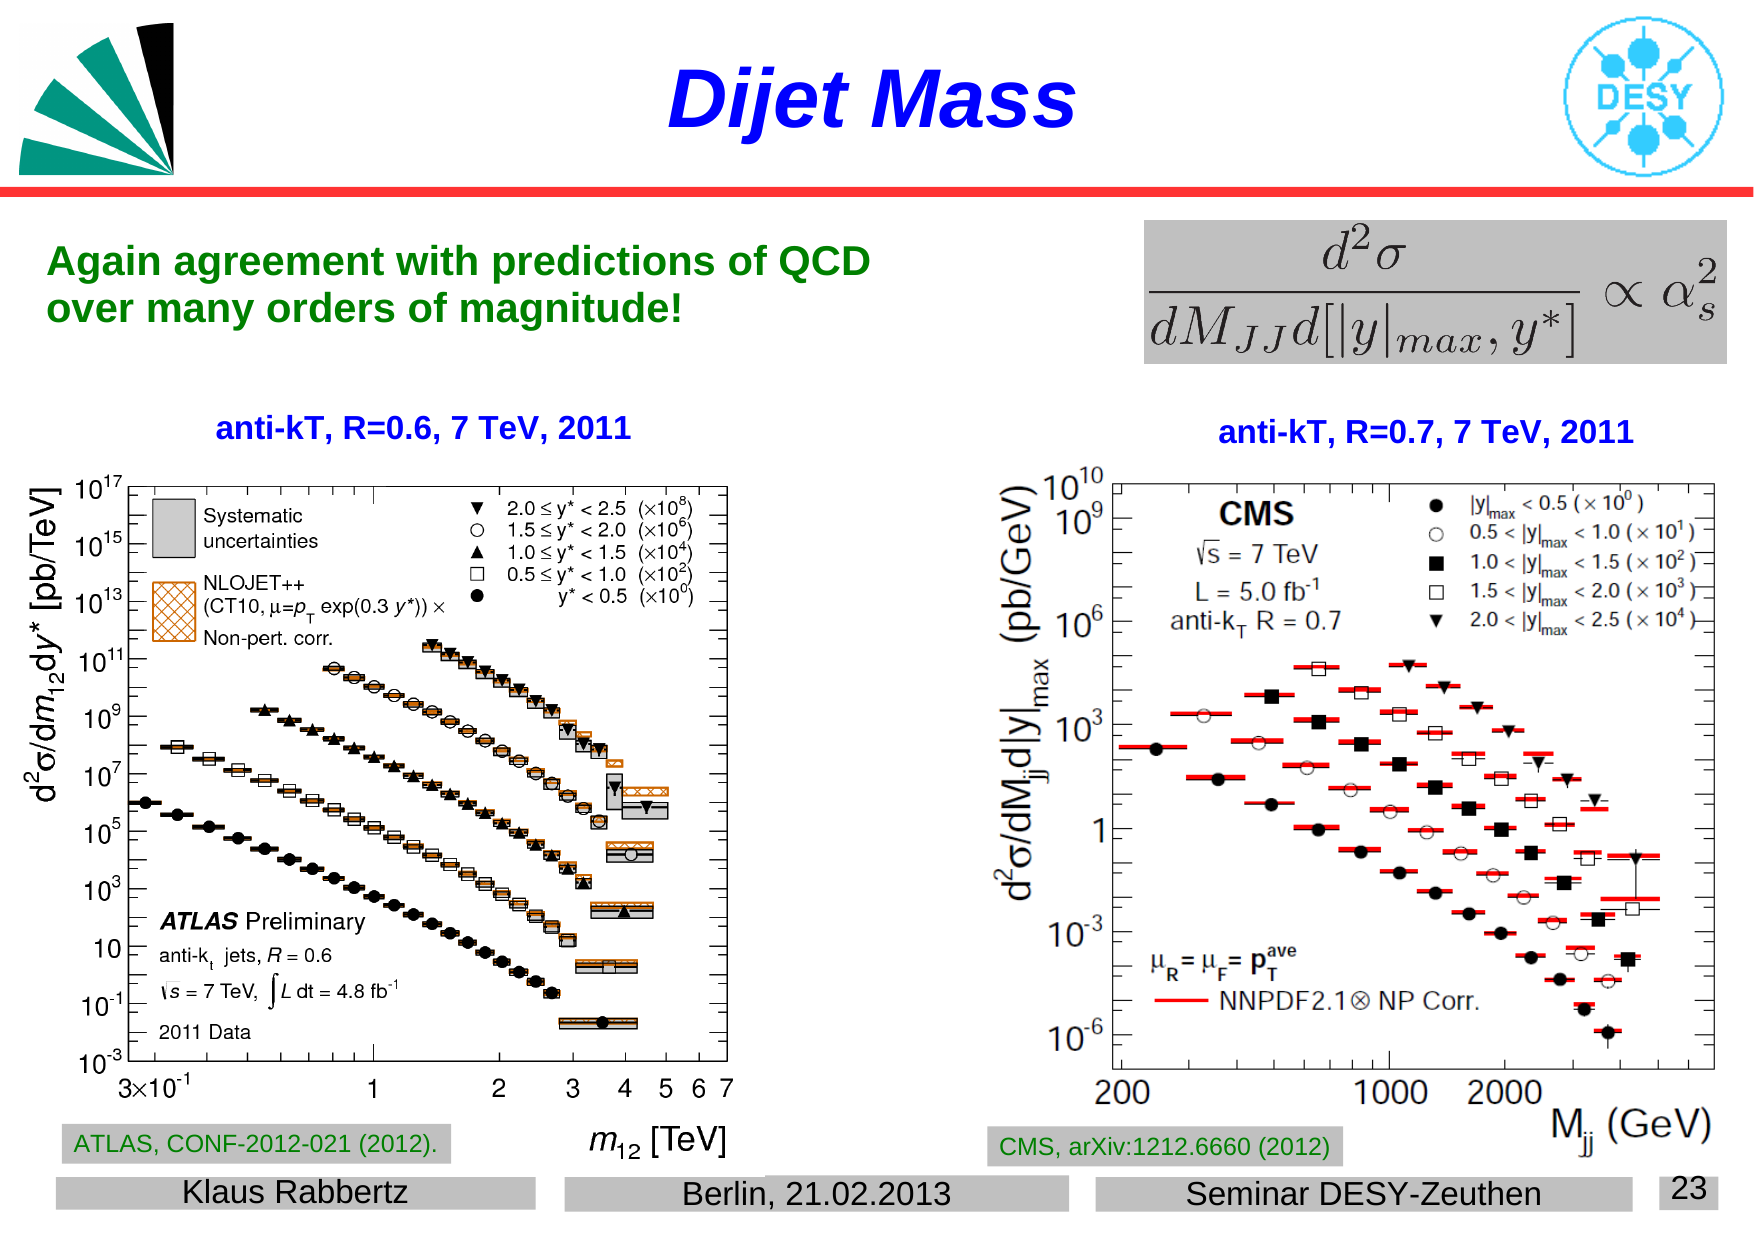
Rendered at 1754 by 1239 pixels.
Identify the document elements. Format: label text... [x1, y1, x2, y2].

text_box CMS, arXiv:1212.6660 (2012) [987, 1126, 1343, 1167]
text_box Again agreement with predictions of QCD over many orders of magnitude! [34, 232, 886, 337]
text_box anti-kT, R=0.7, 7 TeV, 2011 [1206, 407, 1647, 457]
text_box anti-kT, R=0.6, 7 TeV, 2011 [203, 403, 645, 450]
picture [7, 450, 765, 1178]
picture [19, 23, 174, 177]
picture [990, 460, 1725, 1164]
picture [1559, 12, 1729, 182]
text_box ATLAS, CONF-2012-021 (2012). [61, 1123, 452, 1164]
title Dijet Mass [220, 16, 1525, 182]
picture [1144, 219, 1727, 364]
